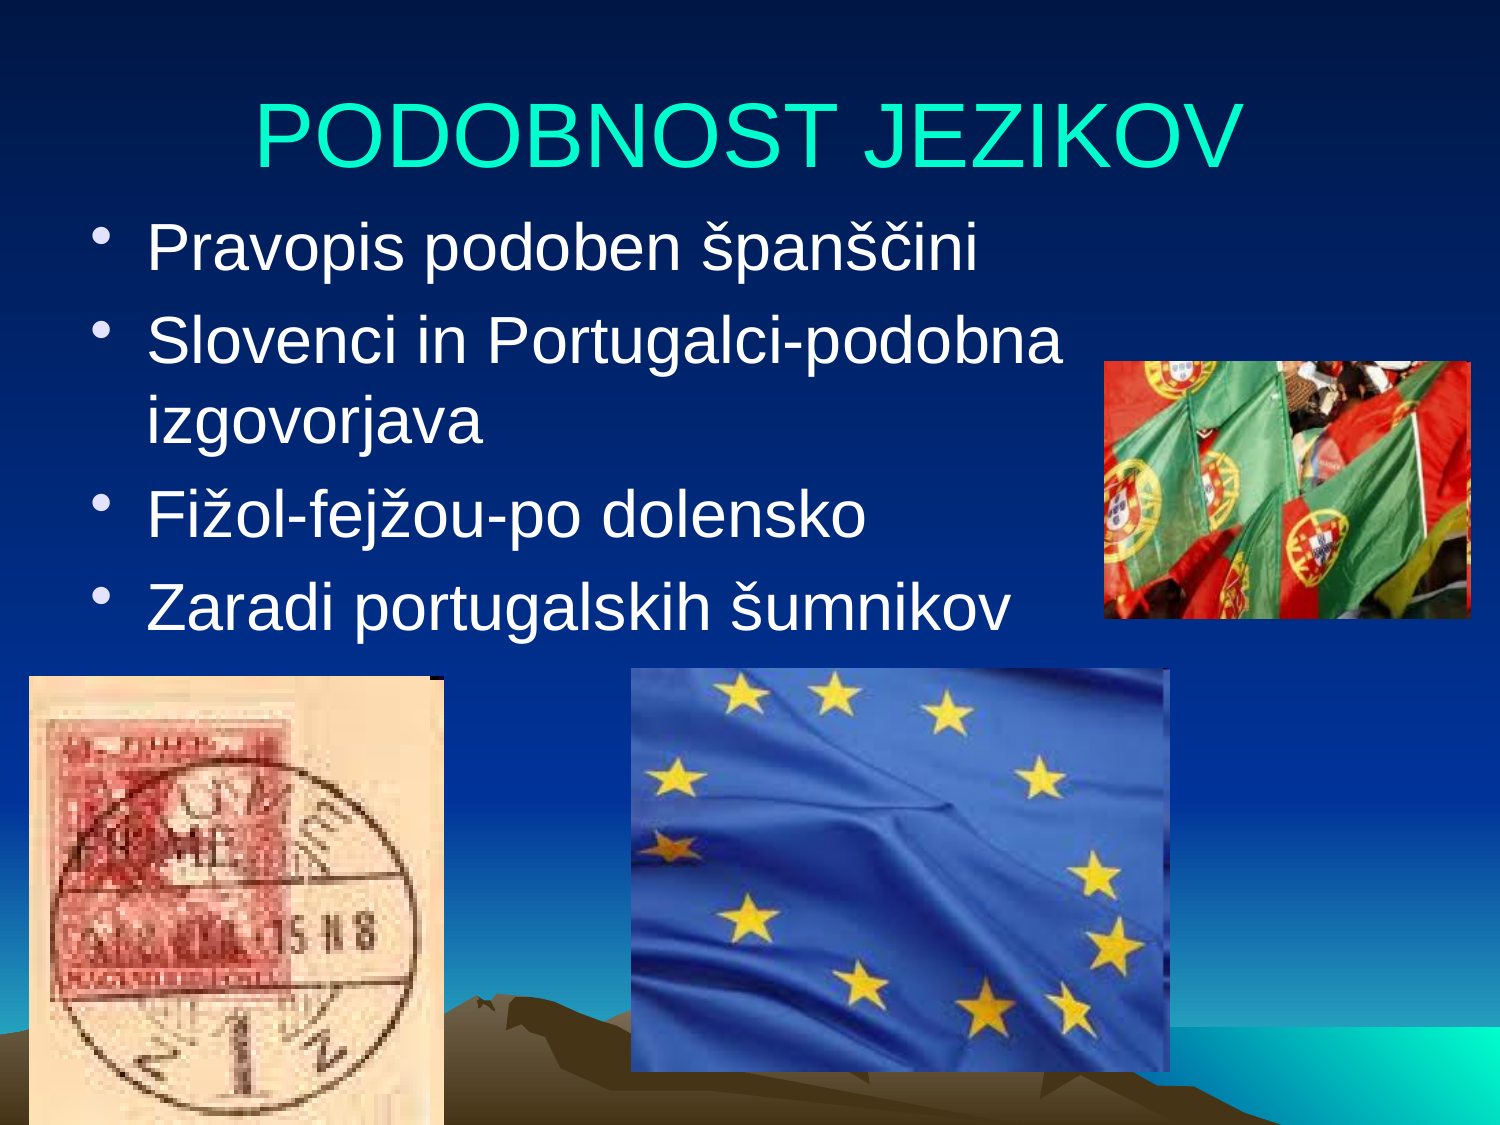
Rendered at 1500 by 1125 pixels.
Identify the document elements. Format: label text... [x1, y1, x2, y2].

picture [1104, 361, 1471, 619]
title PODOBNOST JEZIKOV [75, 37, 1425, 196]
list Pravopis podoben španščini Slovenci in Portugalci-podobna izgovorjava Fižol-fejžou-po dolensko Zaradi portugalskih šumnikov [75, 196, 1425, 1000]
picture [29, 676, 444, 1125]
picture [631, 668, 1170, 1072]
